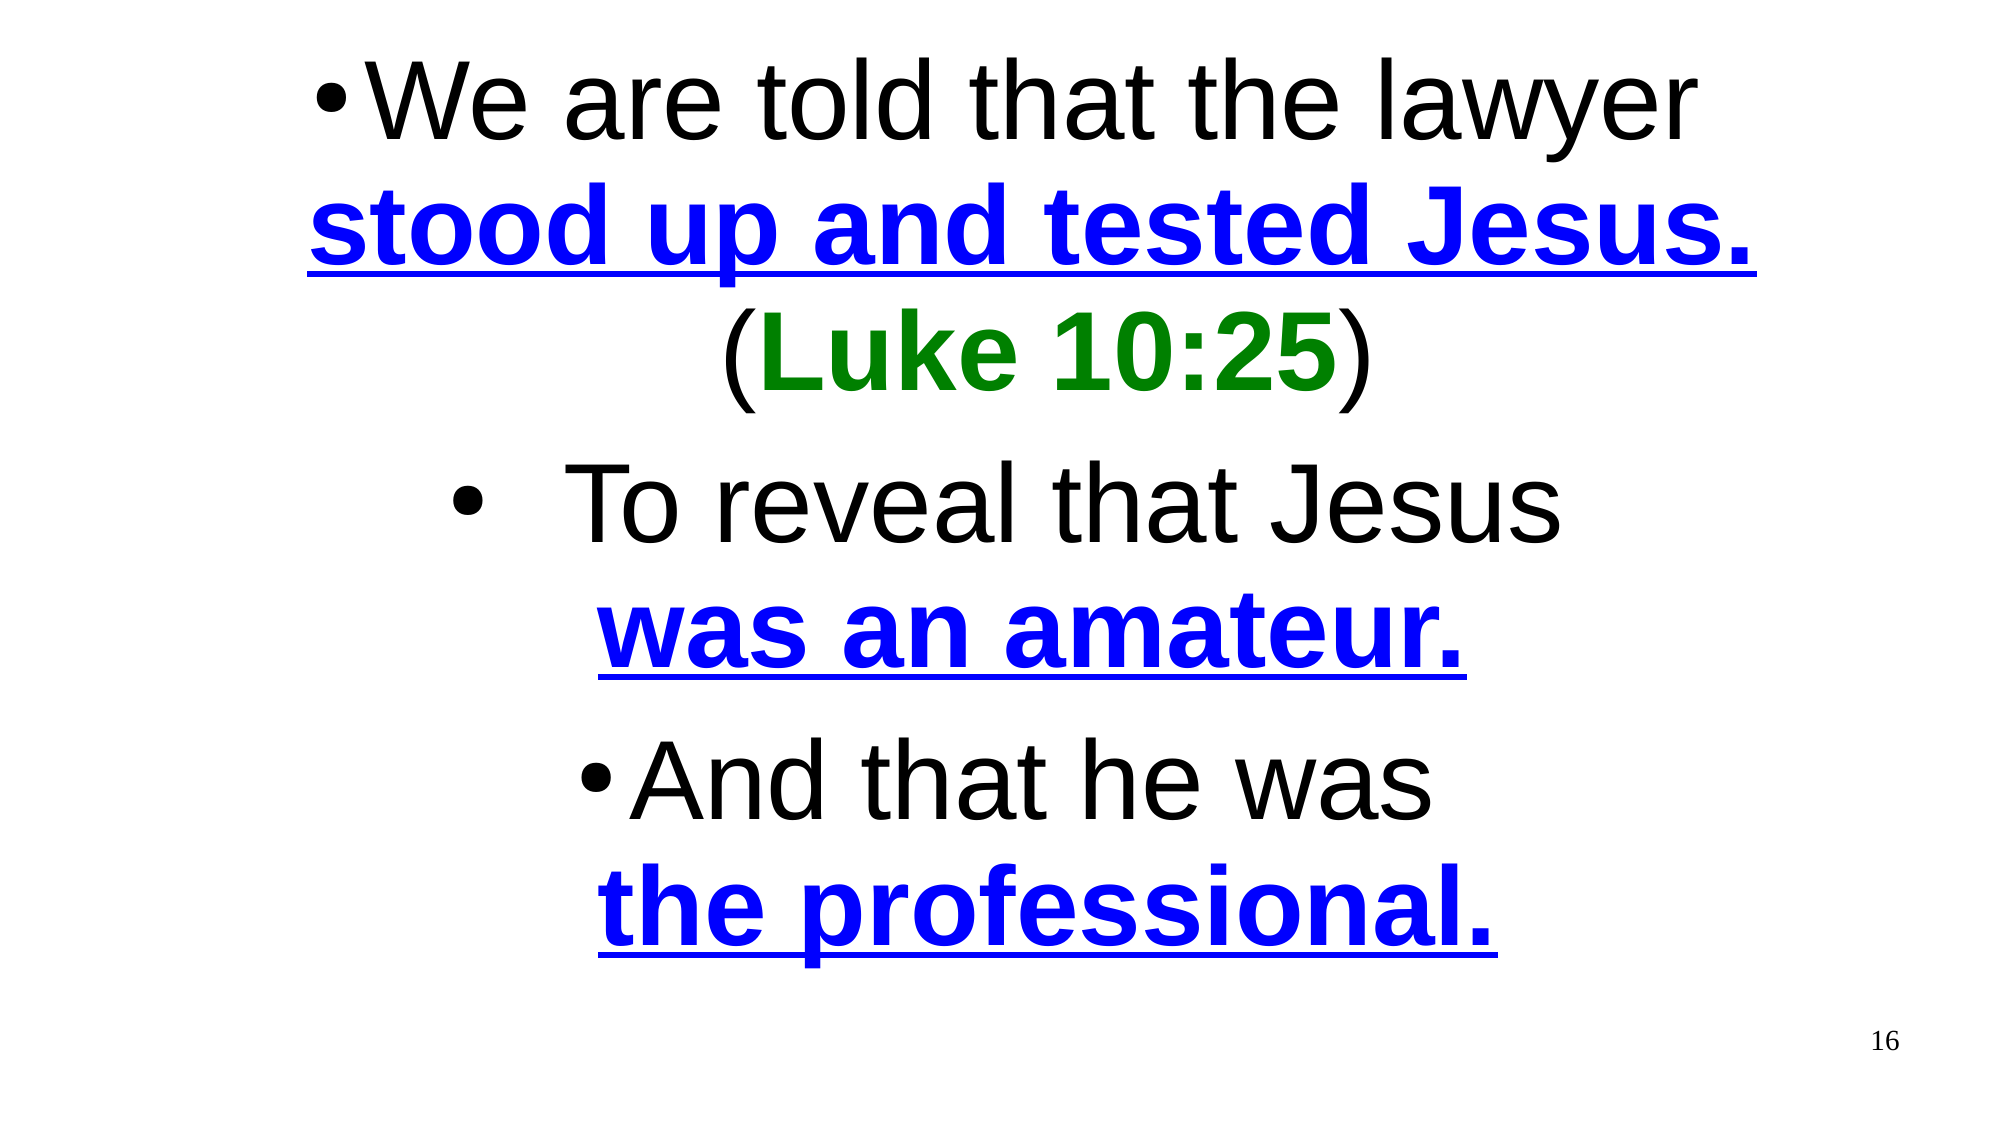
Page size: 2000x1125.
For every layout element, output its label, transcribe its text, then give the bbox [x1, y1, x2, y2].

list We are told that the lawyer stood up and tested Jesus. (Luke 10:25) To reveal that Jesus was an amateur. And that he was the professional. [37, 37, 1988, 1088]
